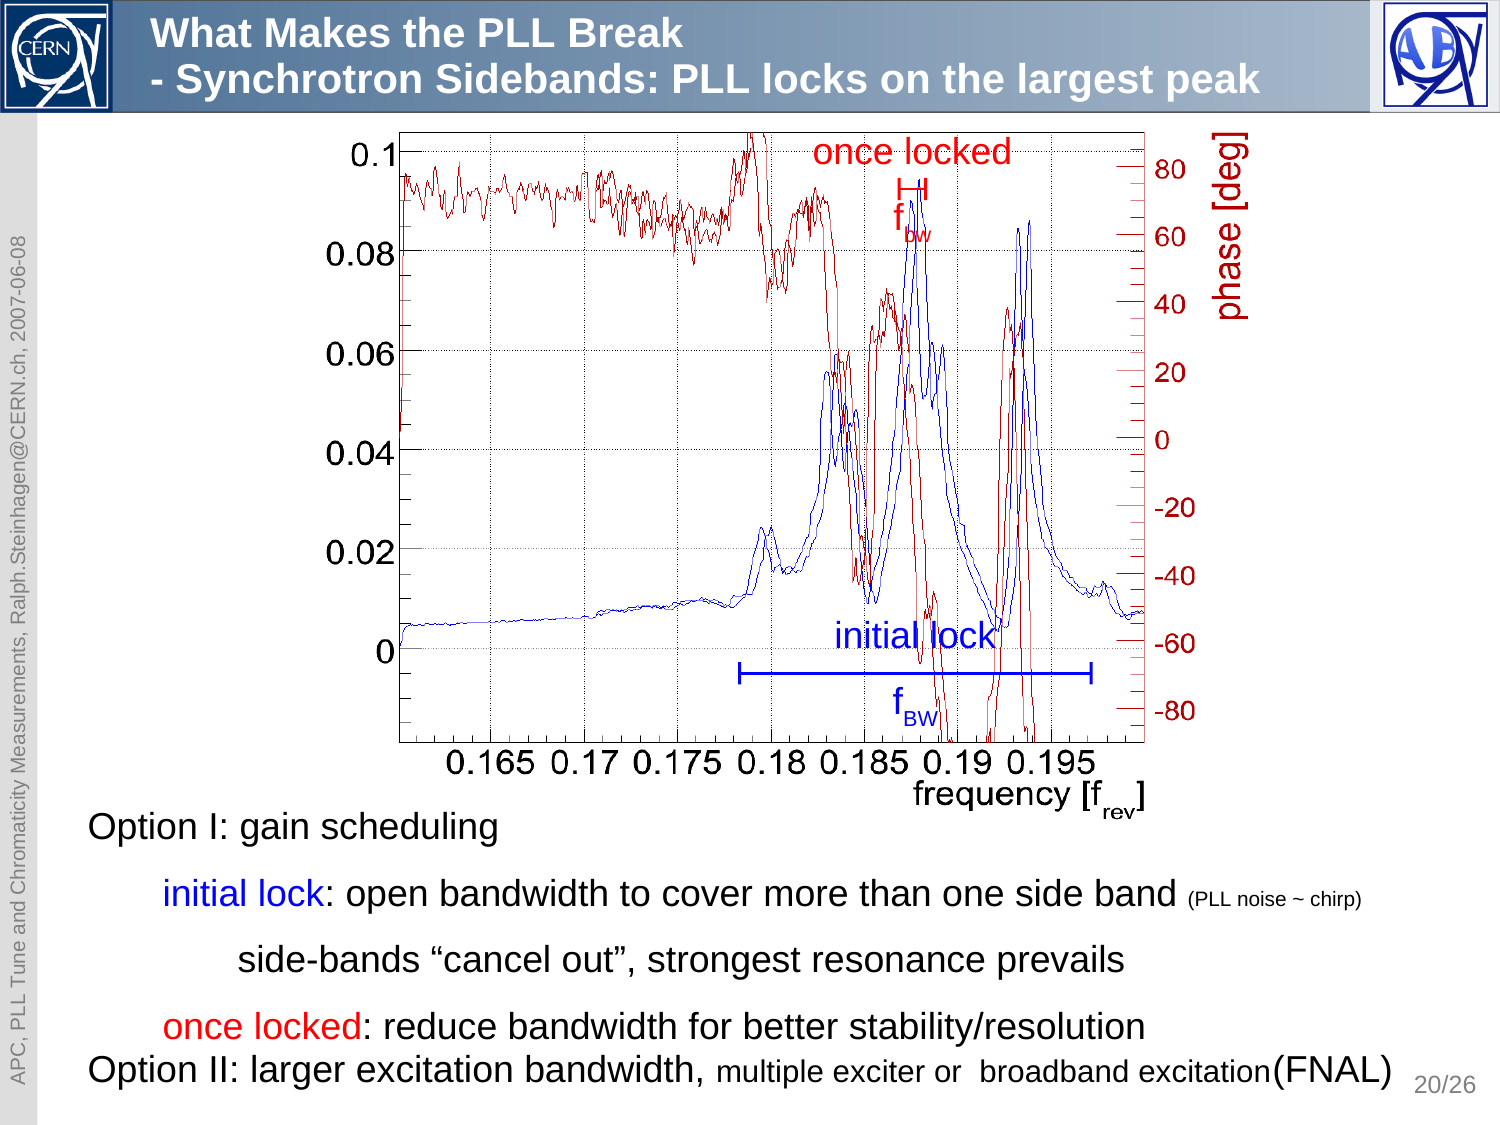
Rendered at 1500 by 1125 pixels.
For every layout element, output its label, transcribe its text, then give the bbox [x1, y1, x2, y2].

list Option I: gain scheduling initial lock: open bandwidth to cover more than one side band (PLL noise ~ chirp) side-bands “cancel out”, strongest resonance prevails once locked: reduce bandwidth for better stability/resolution Option II: larger excitation bandwidth, multiple exciter or broadband excitation(FNAL) [87, 137, 1438, 1091]
title What Makes the PLL Break - Synchrotron Sidebands: PLL locks on the largest peak [150, 7, 1359, 105]
picture [286, 118, 1259, 137]
picture [0, 0, 113, 113]
picture [1382, 1, 1489, 108]
